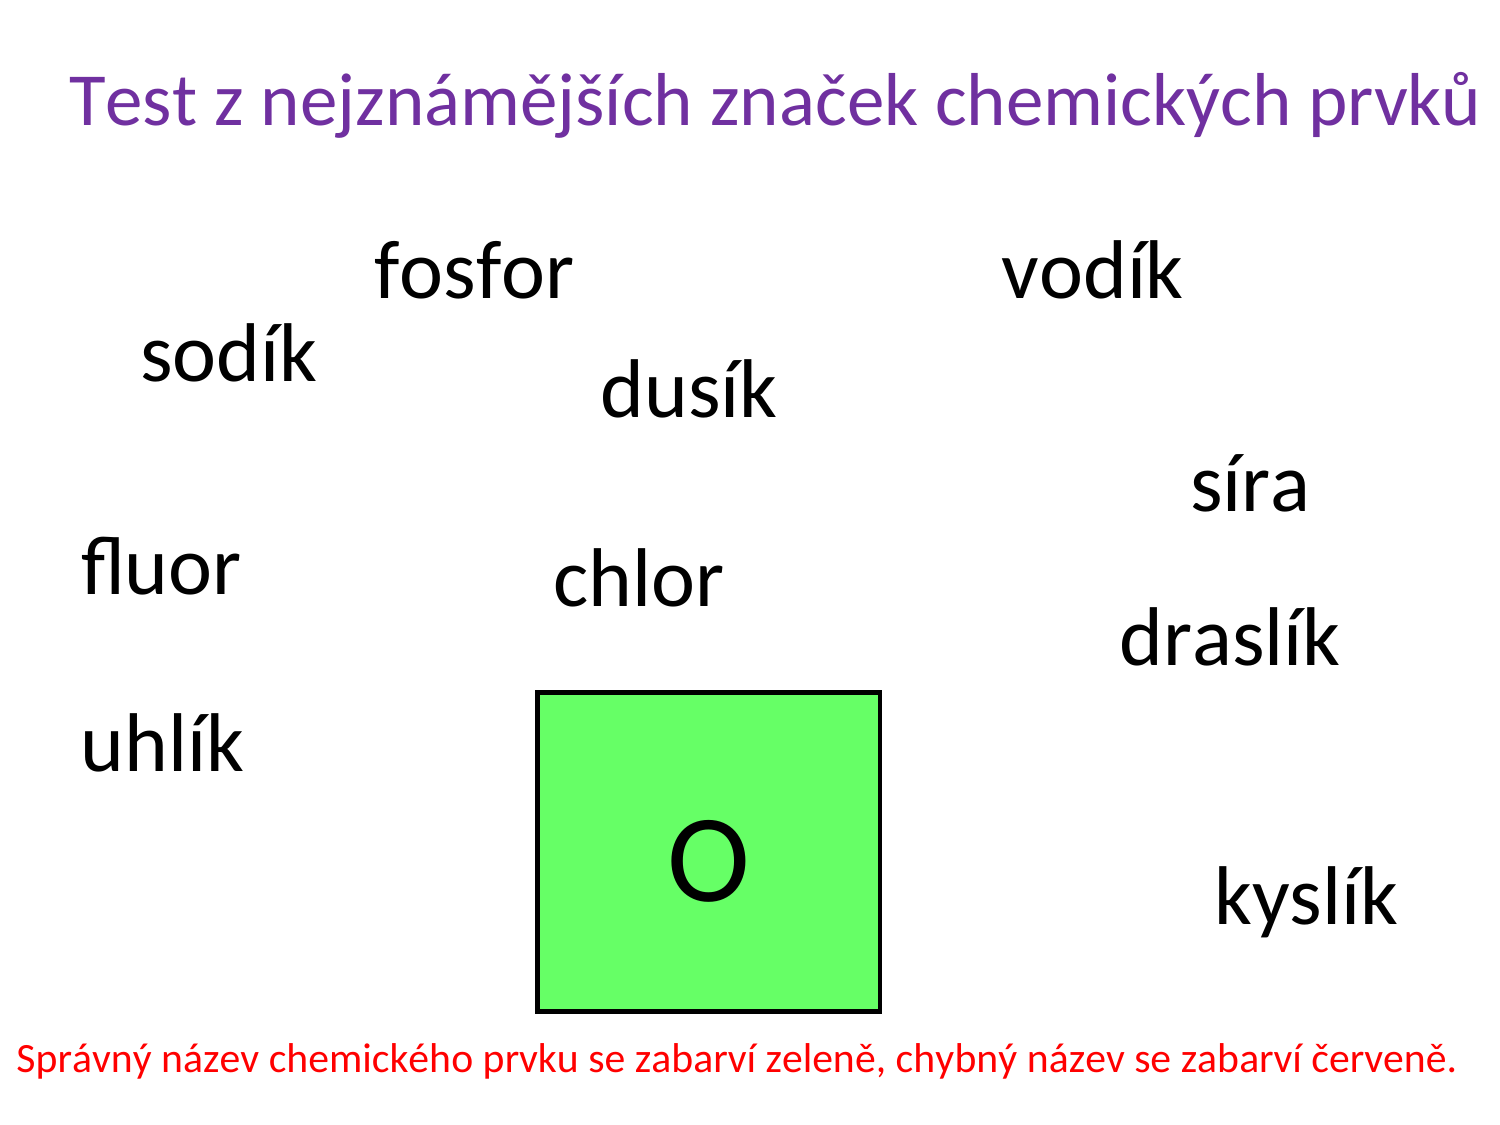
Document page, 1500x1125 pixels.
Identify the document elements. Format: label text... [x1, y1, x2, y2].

text_box fluor [66, 503, 257, 619]
text_box vodík [987, 208, 1199, 324]
text_box fosfor [359, 208, 590, 324]
text_box dusík [585, 326, 793, 442]
text_box síra [1175, 420, 1326, 537]
text_box sodík [125, 290, 332, 407]
text_box Správný název chemického prvku se zabarví zeleně, chybný název se zabarví červeně. [1, 1023, 1474, 1089]
text_box draslík [1105, 574, 1356, 690]
text_box O [537, 692, 880, 1012]
text_box chlor [538, 515, 740, 631]
text_box Test z nejznámějších značek chemických prvků [54, 42, 1498, 239]
text_box kyslík [1199, 834, 1414, 950]
text_box uhlík [66, 680, 259, 797]
